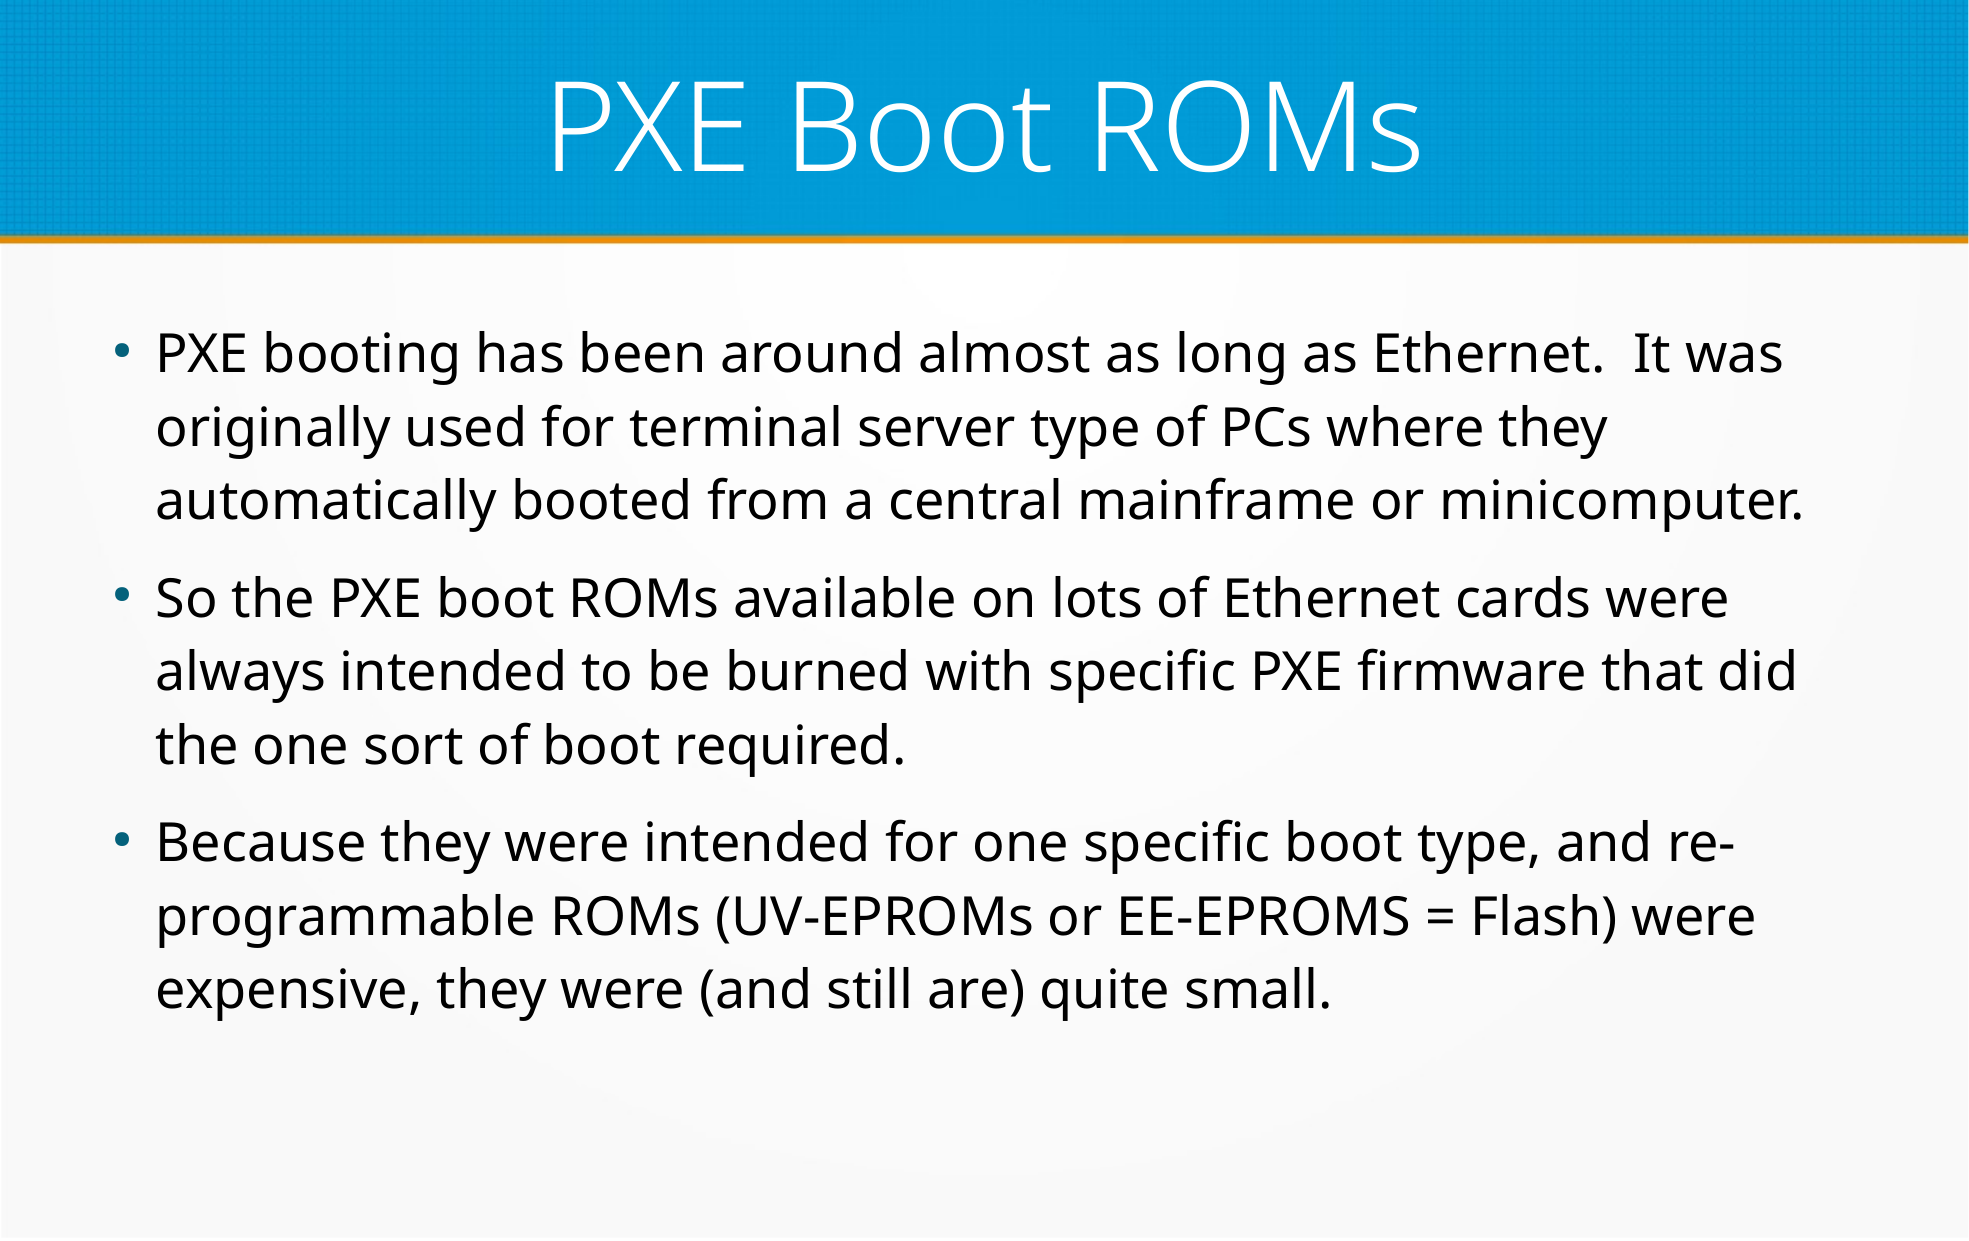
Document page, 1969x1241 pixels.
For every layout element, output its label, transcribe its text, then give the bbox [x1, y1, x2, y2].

list PXE booting has been around almost as long as Ethernet. It was originally used for terminal server type of PCs where they automatically booted from a central mainframe or minicomputer. So the PXE boot ROMs available on lots of Ethernet cards were always intended to be burned with specific PXE firmware that did the one sort of boot required. Because they were intended for one specific boot type, and re-programmable ROMs (UV-EPROMs or EE-EPROMS = Flash) were expensive, they were (and still are) quite small. [98, 315, 1861, 1081]
title PXE Boot ROMs [98, 19, 1870, 227]
picture [0, 233, 1969, 1241]
